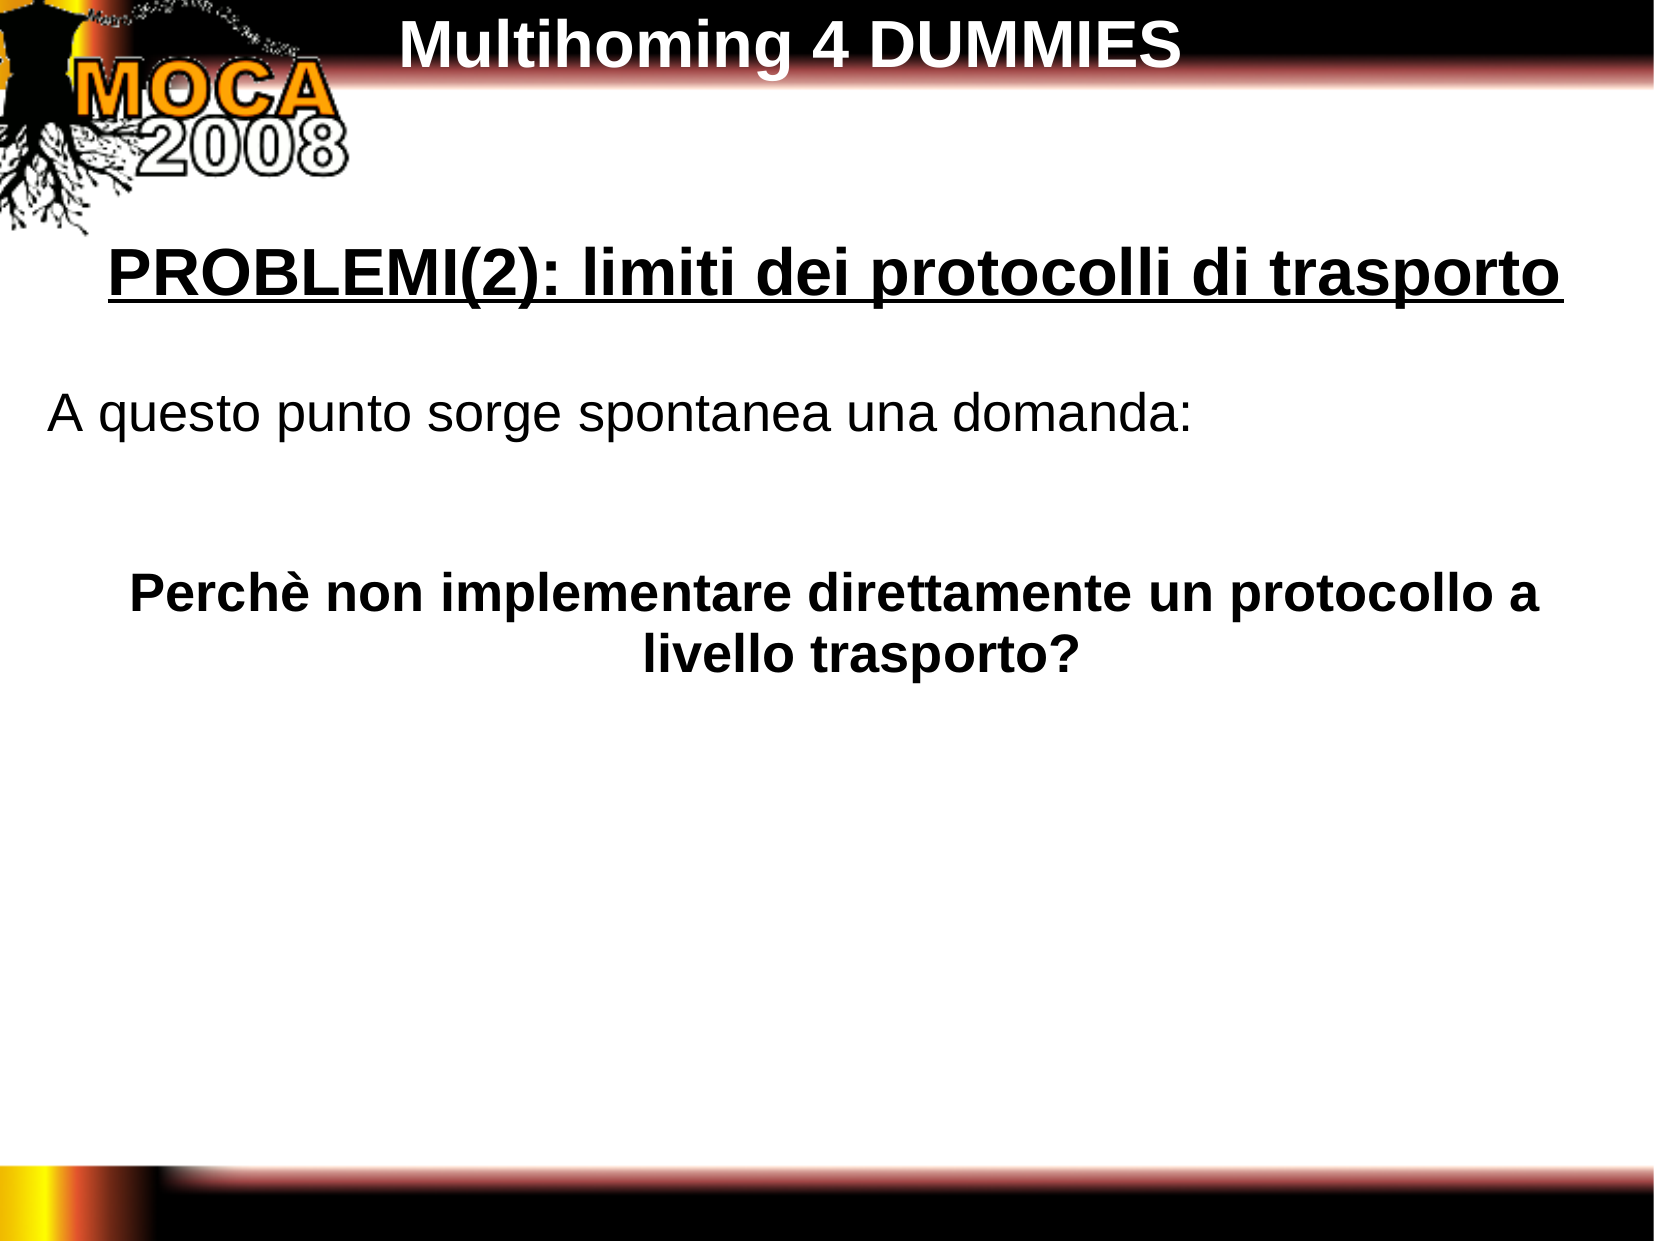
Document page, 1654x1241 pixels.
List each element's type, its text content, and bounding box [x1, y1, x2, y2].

picture [0, 0, 1654, 1241]
list PROBLEMI(2): limiti dei protocolli di trasporto A questo punto sorge spontanea una domanda: Perchè non implementare direttamente un protocollo a livello trasporto? [29, 147, 1625, 1093]
title Multihoming 4 DUMMIES [324, 0, 1654, 89]
